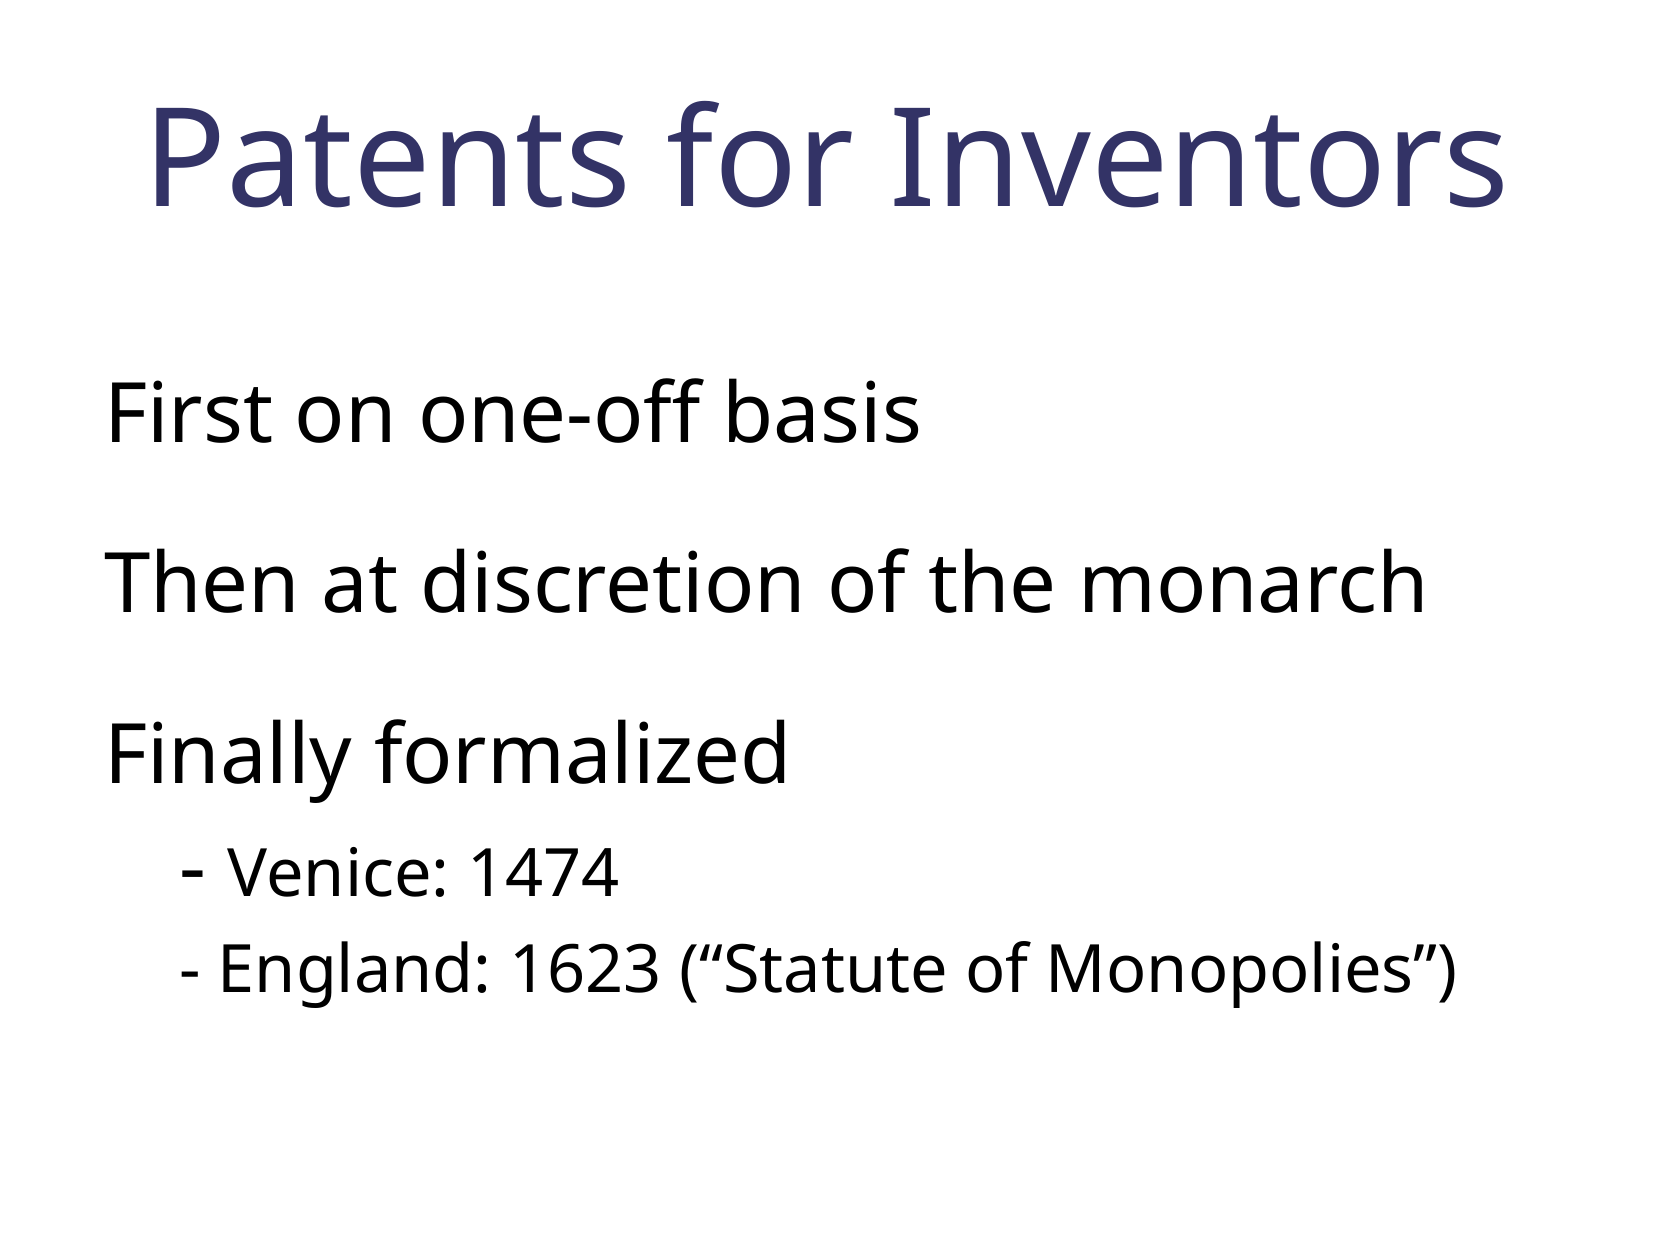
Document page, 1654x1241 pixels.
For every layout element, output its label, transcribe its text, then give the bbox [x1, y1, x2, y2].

subtitle First on one-off basis Then at discretion of the monarch Finally formalized - Venice: 1474 - England: 1623 (“Statute of Monopolies”) [104, 394, 1654, 1198]
title Patents for Inventors [82, 56, 1571, 250]
